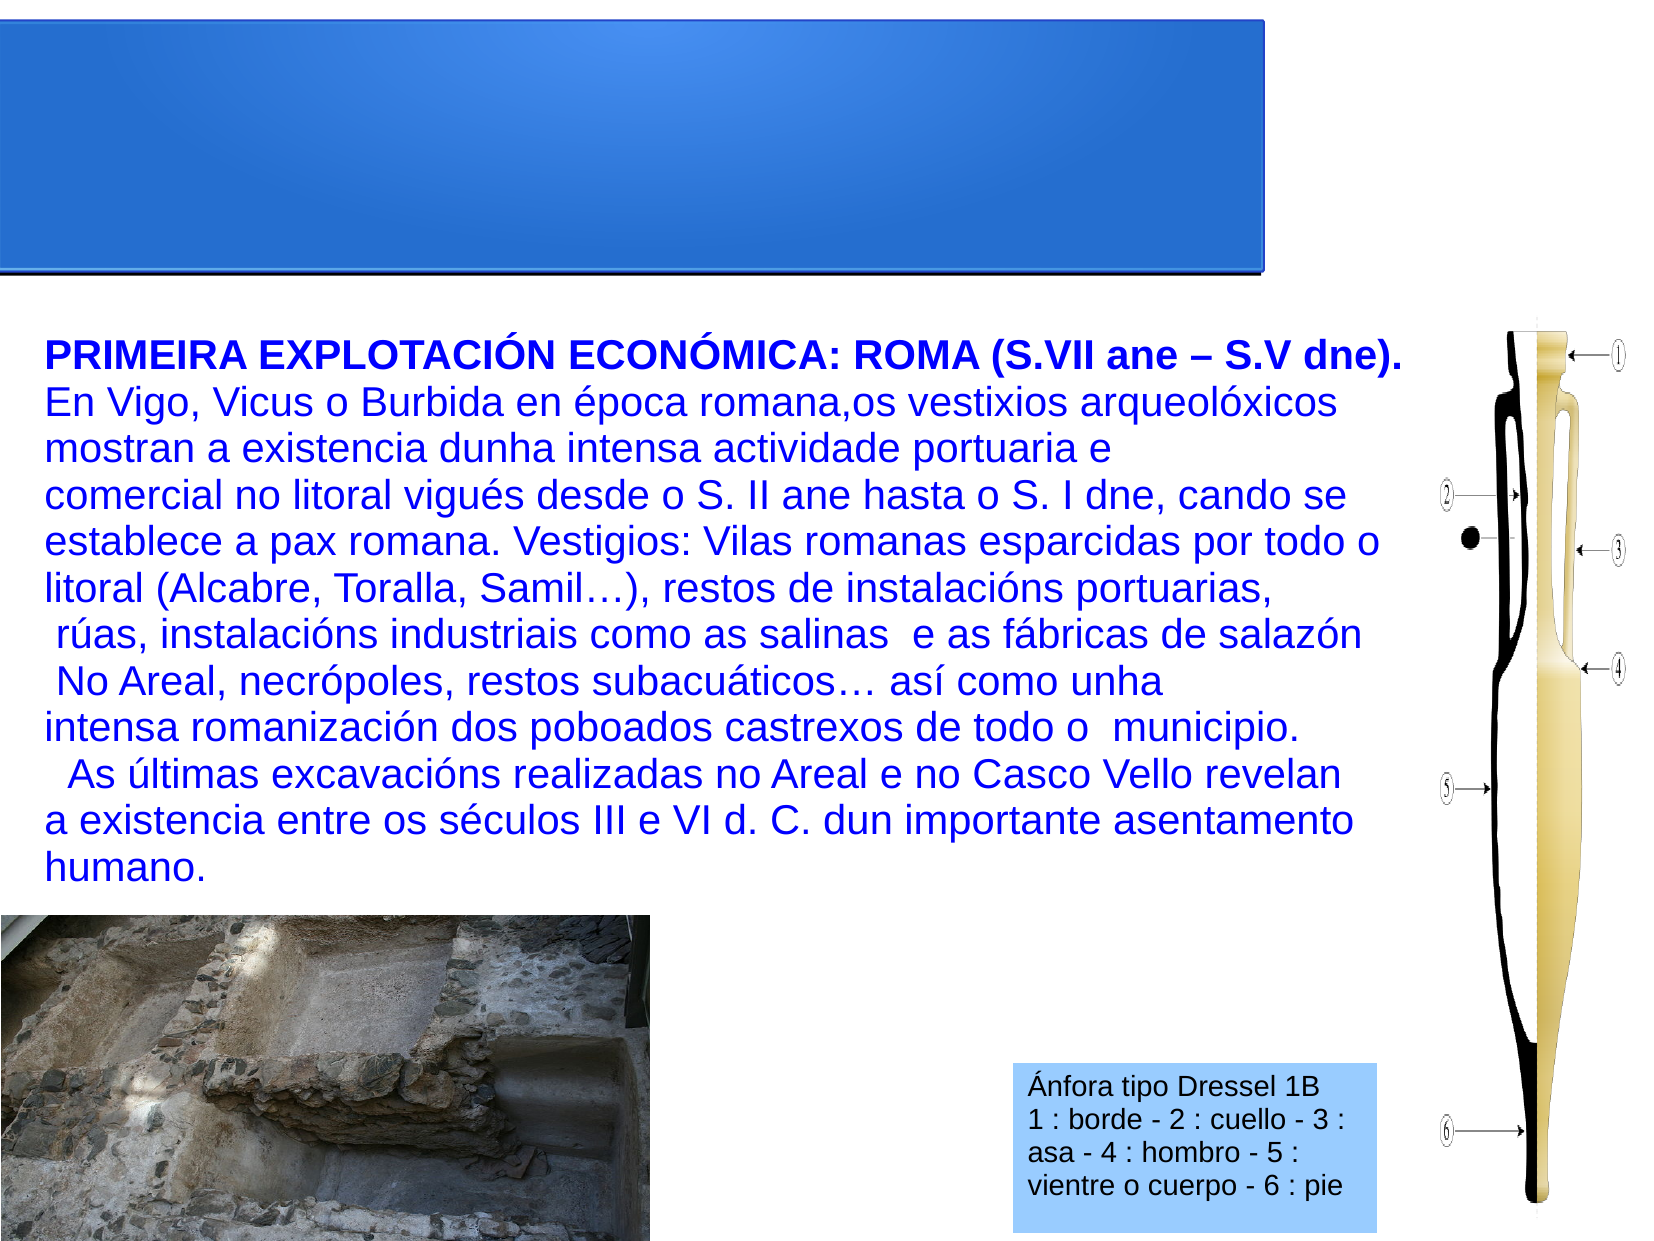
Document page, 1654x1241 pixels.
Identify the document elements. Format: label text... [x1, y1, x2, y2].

table_header Ánfora tipo Dressel 1B 1 : borde - 2 : cuello - 3 : asa - 4 : hombro - 5 : vientre o cuerpo - 6 : pie [1013, 1063, 1377, 1233]
picture [1417, 295, 1654, 1241]
picture [1, 915, 650, 1241]
text_box PRIMEIRA EXPLOTACIÓN ECONÓMICA: ROMA (S.VII ane – S.V dne). En Vigo, Vicus o Burbida en época romana,os vestixios arqueolóxicos mostran a existencia dunha intensa actividade portuaria e comercial no litoral vigués desde o S. II ane hasta o S. I dne, cando se establece a pax romana. Vestigios: Vilas romanas esparcidas por todo o litoral (Alcabre, Toralla, Samil…), restos de instalacións portuarias, rúas, instalacións industriais como as salinas e as fábricas de salazón No Areal, necrópoles, restos subacuáticos… así como unha intensa romanización dos poboados castrexos de todo o municipio. As últimas excavacións realizadas no Areal e no Casco Vello revelan a existencia entre os séculos III e VI d. C. dun importante asentamento humano. [29, 324, 1417, 1182]
